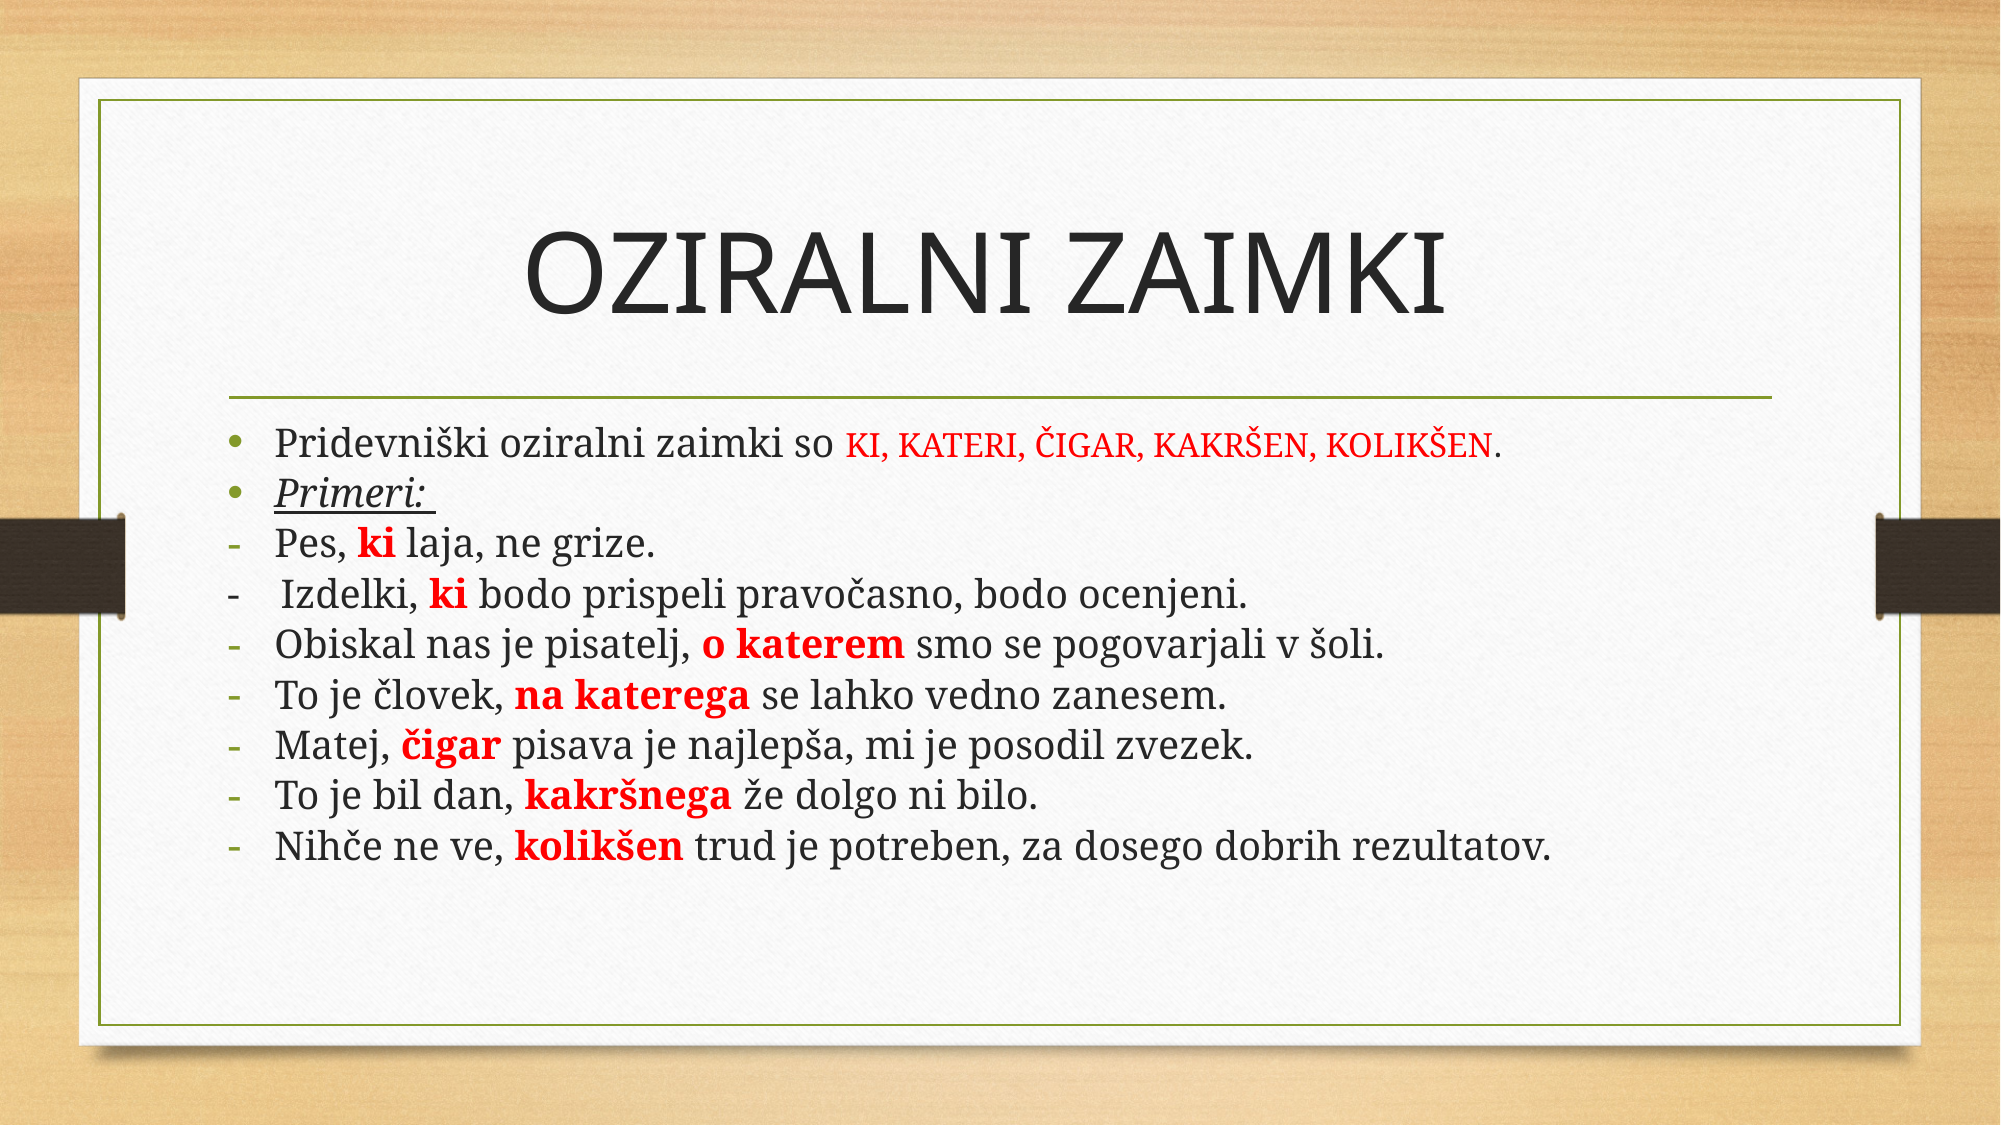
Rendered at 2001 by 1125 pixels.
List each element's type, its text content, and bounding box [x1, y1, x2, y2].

title OZIRALNI ZAIMKI [212, 161, 1788, 376]
list Pridevniški oziralni zaimki so KI, KATERI, ČIGAR, KAKRŠEN, KOLIKŠEN. Primeri: Pes, ki laja, ne grize. - Izdelki, ki bodo prispeli pravočasno, bodo ocenjeni. Obiskal nas je pisatelj, o katerem smo se pogovarjali v šoli. To je človek, na katerega se lahko vedno zanesem. Matej, čigar pisava je najlepša, mi je posodil zvezek. To je bil dan, kakršnega že dolgo ni bilo. Nihče ne ve, kolikšen trud je potreben, za dosego dobrih rezultatov. [212, 419, 1788, 964]
